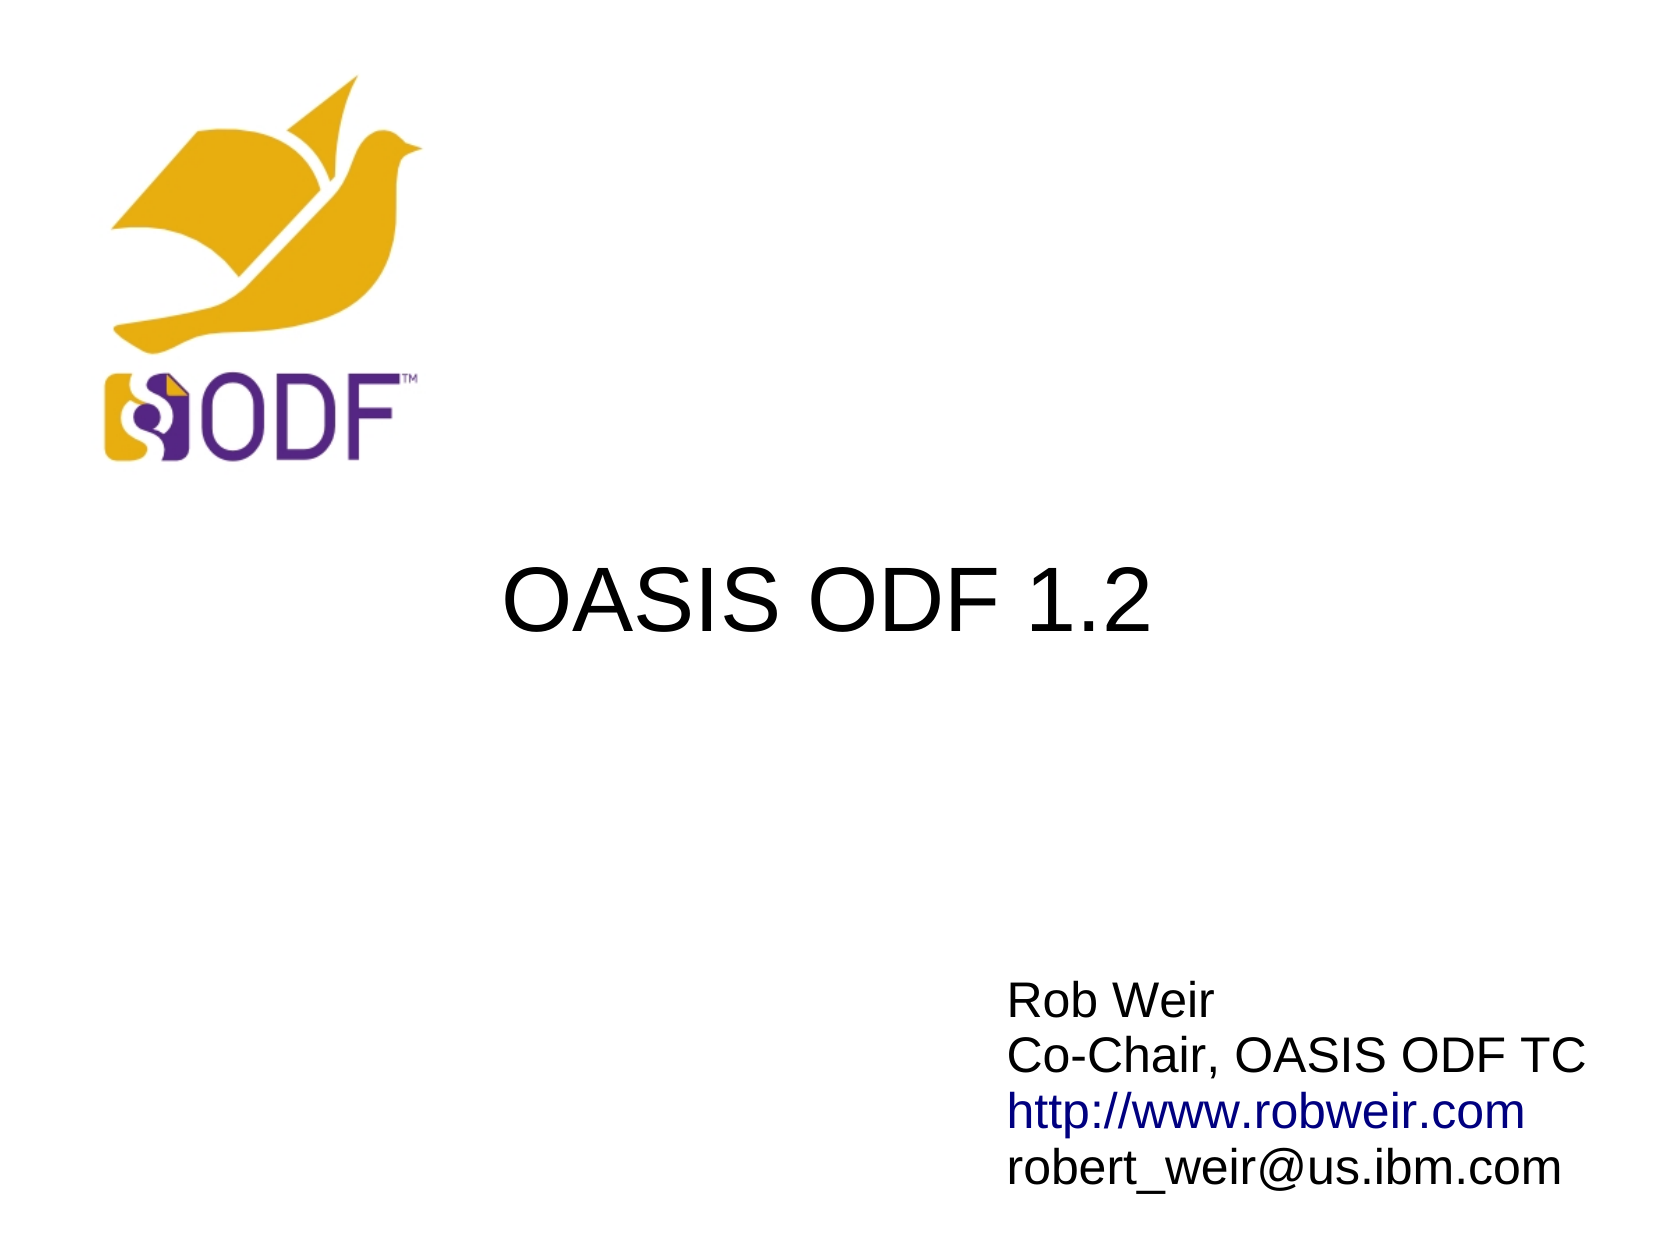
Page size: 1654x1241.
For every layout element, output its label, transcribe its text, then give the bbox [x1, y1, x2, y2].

text_box Rob Weir Co-Chair, OASIS ODF TC http://www.robweir.com robert_weir@us.ibm.com [1006, 971, 1588, 1195]
title OASIS ODF 1.2 [121, 496, 1534, 704]
picture [47, 59, 465, 477]
